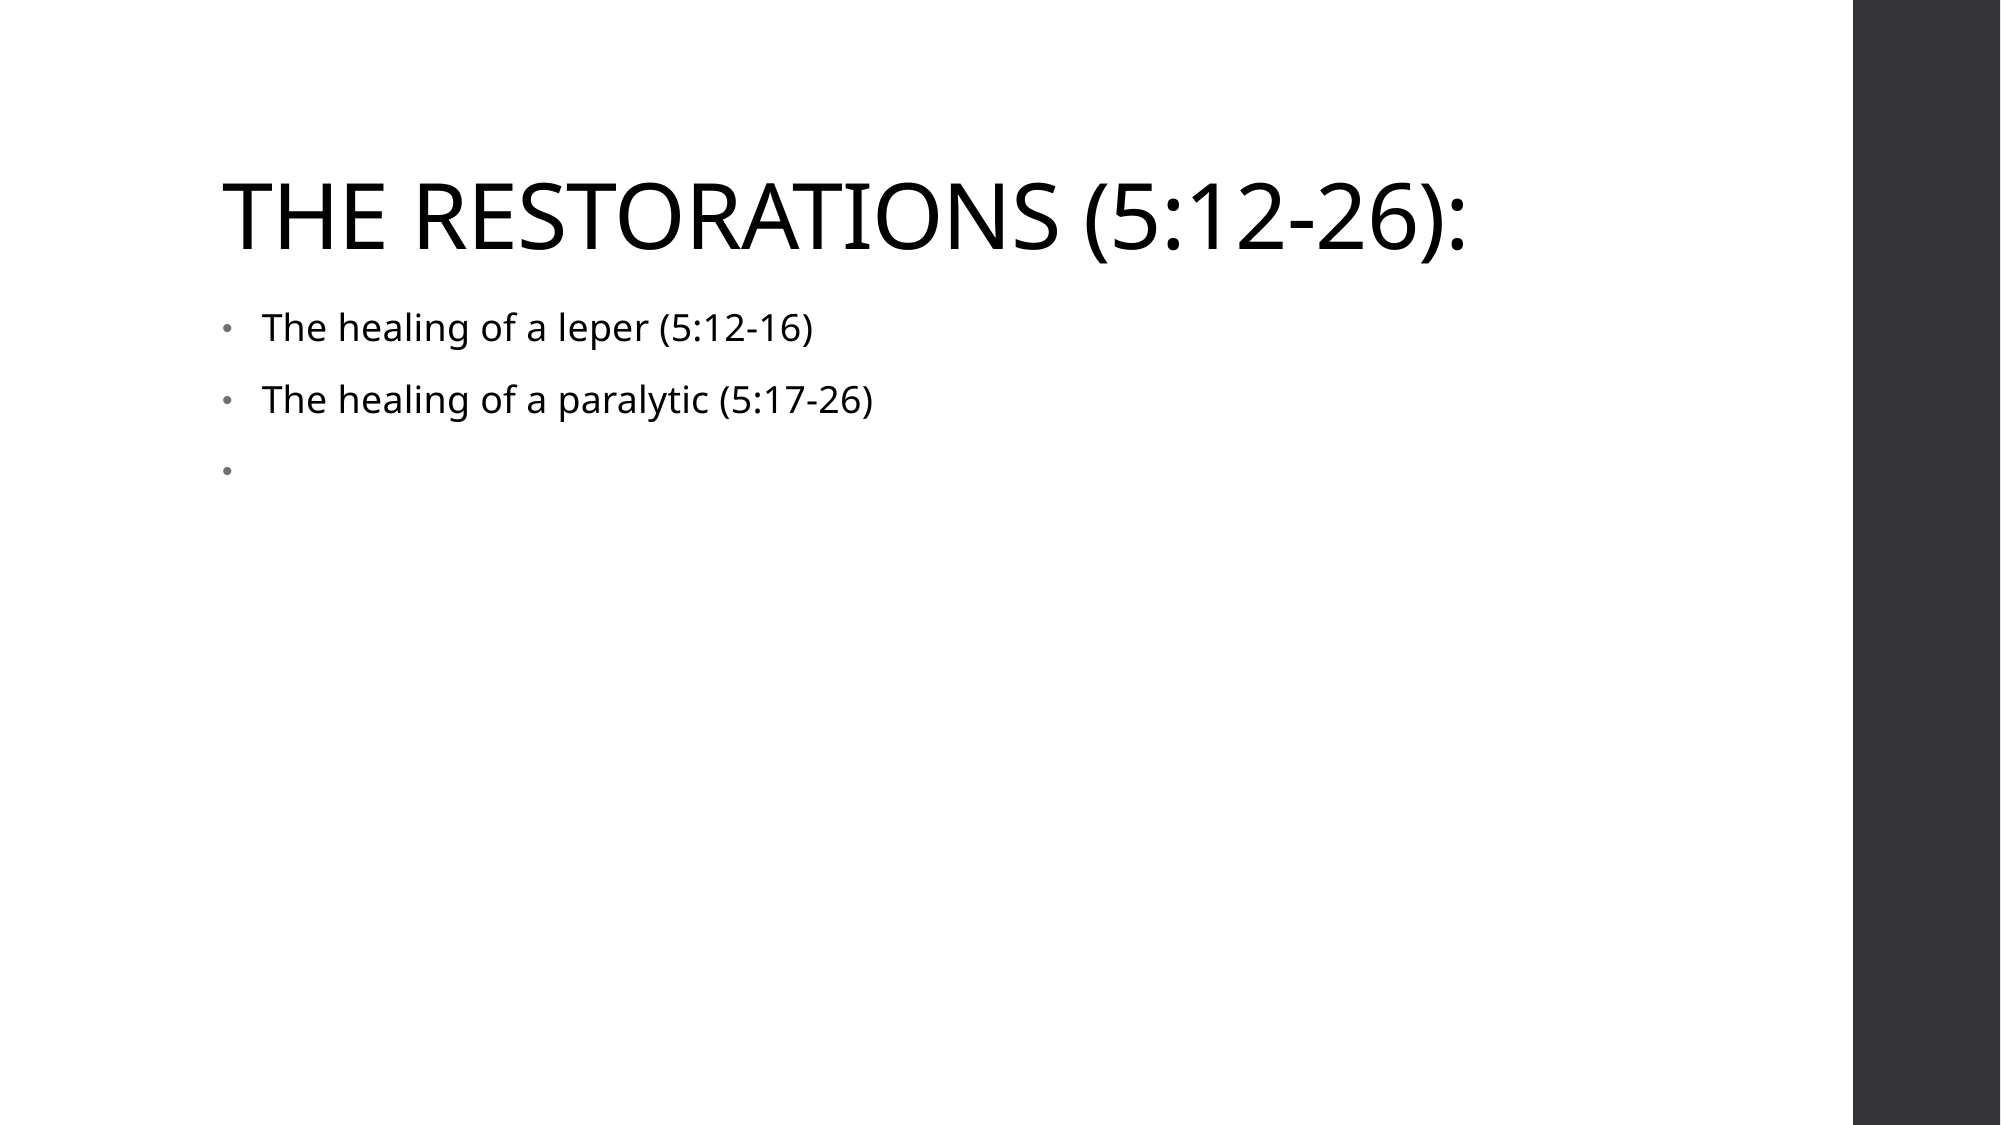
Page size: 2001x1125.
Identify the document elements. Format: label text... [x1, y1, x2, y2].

list The healing of a leper (5:12-16) The healing of a paralytic (5:17-26) [206, 299, 1617, 1014]
title THE RESTORATIONS (5:12-26): [206, 60, 1797, 278]
